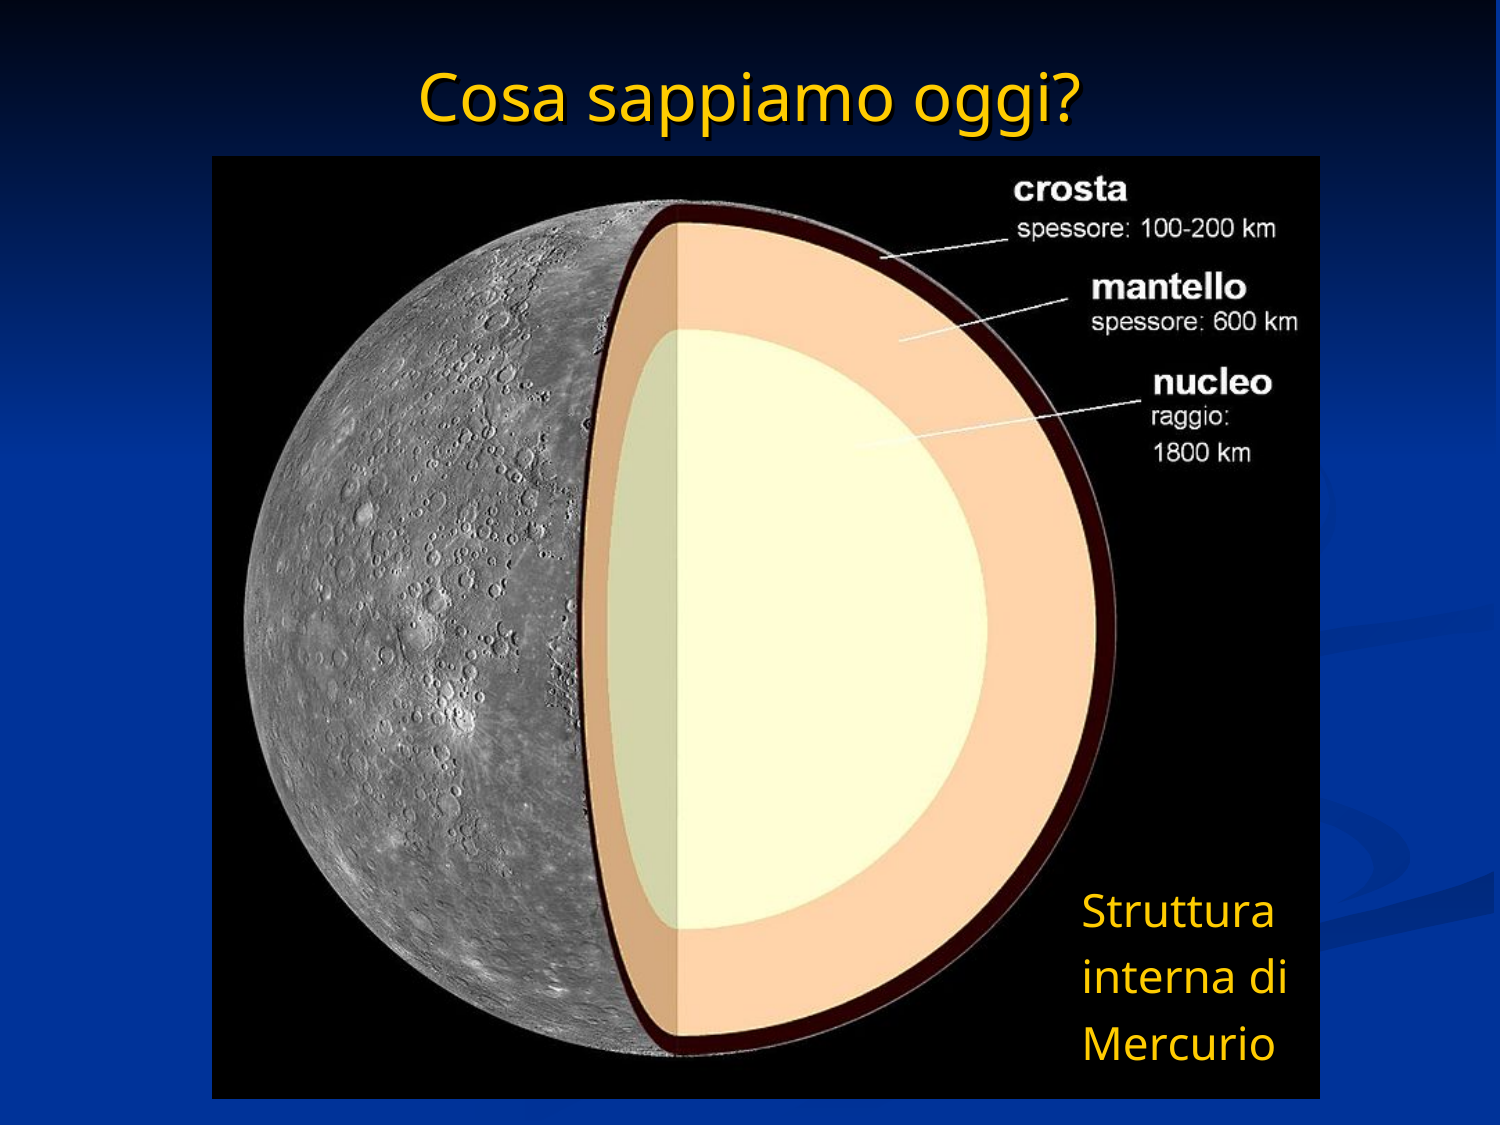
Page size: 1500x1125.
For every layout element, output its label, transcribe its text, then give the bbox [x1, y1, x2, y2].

text_box Cosa sappiamo oggi? [35, 47, 1465, 154]
picture [1258, 974, 1268, 990]
picture [212, 156, 1320, 1099]
picture [1219, 984, 1228, 990]
text_box Struttura interna di Mercurio [1062, 874, 1371, 969]
